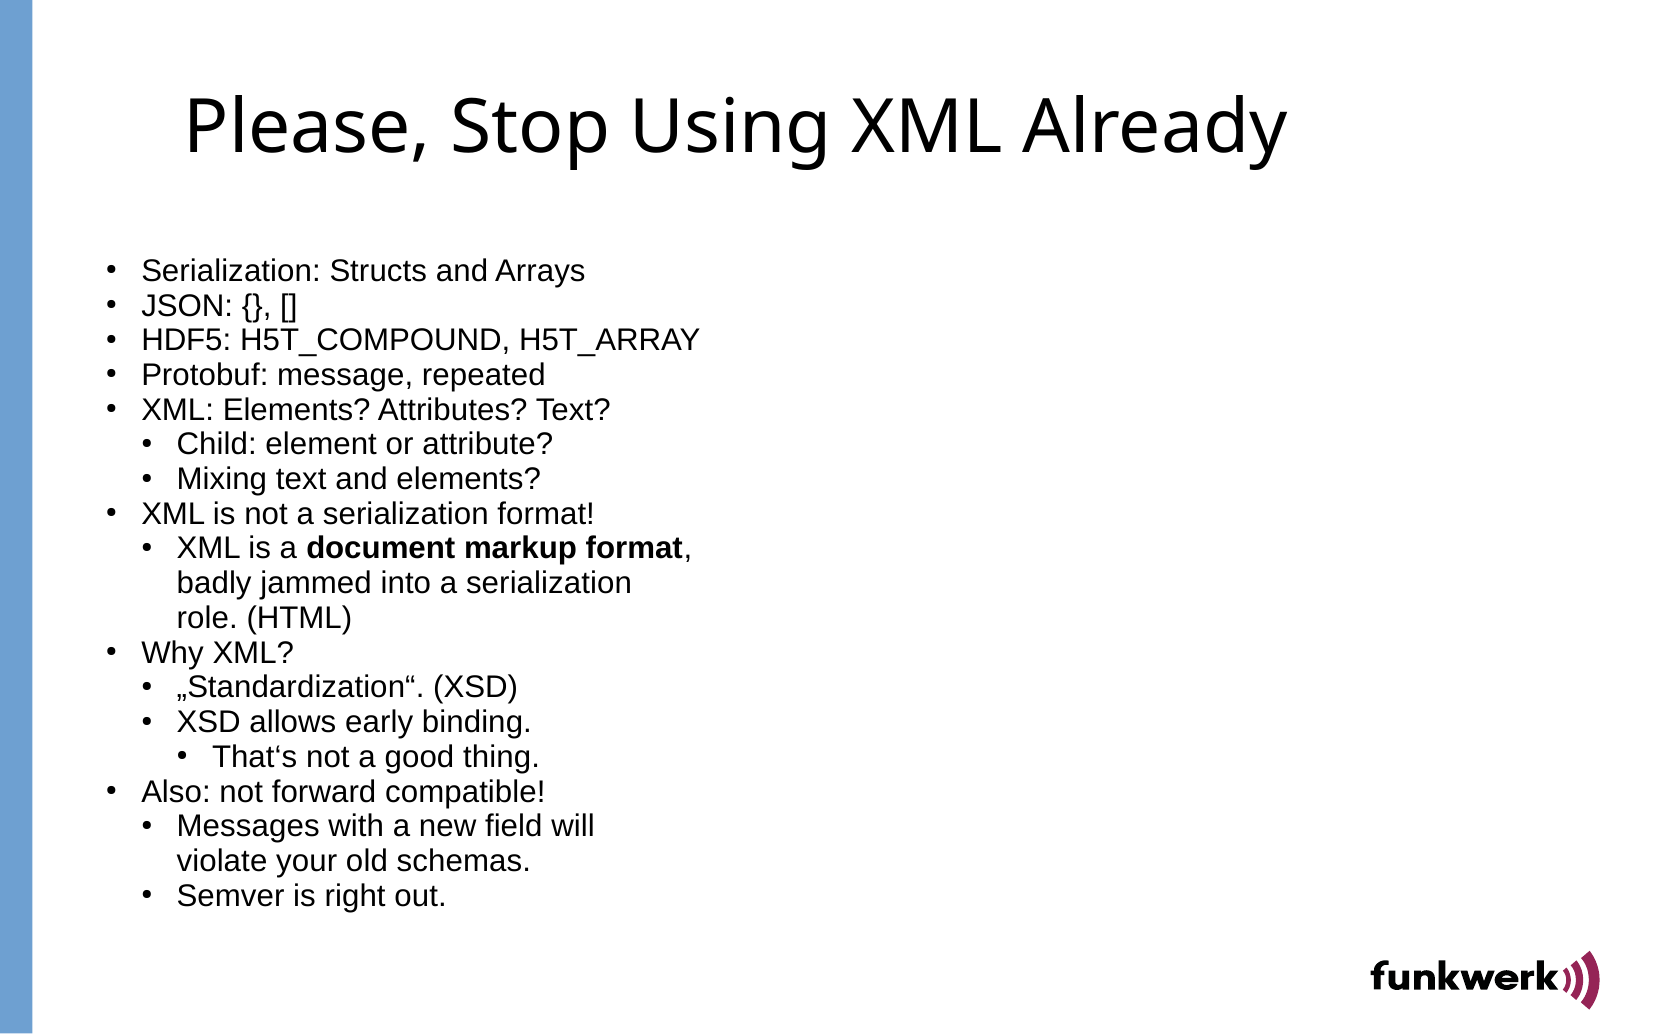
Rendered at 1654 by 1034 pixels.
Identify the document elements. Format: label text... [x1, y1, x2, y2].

text_box Serialization: Structs and Arrays JSON: {}, [] HDF5: H5T_COMPOUND, H5T_ARRAY Protobuf: message, repeated XML: Elements? Attributes? Text? Child: element or attribute? Mixing text and elements? XML is not a serialization format! XML is a document markup format, badly jammed into a serialization role. (HTML) Why XML? „Standardization“. (XSD) XSD allows early binding. That‘s not a good thing. Also: not forward compatible! Messages with a new field will violate your old schemas. Semver is right out. [91, 245, 887, 1003]
text_box Please, Stop Using XML Already [169, 65, 1423, 221]
